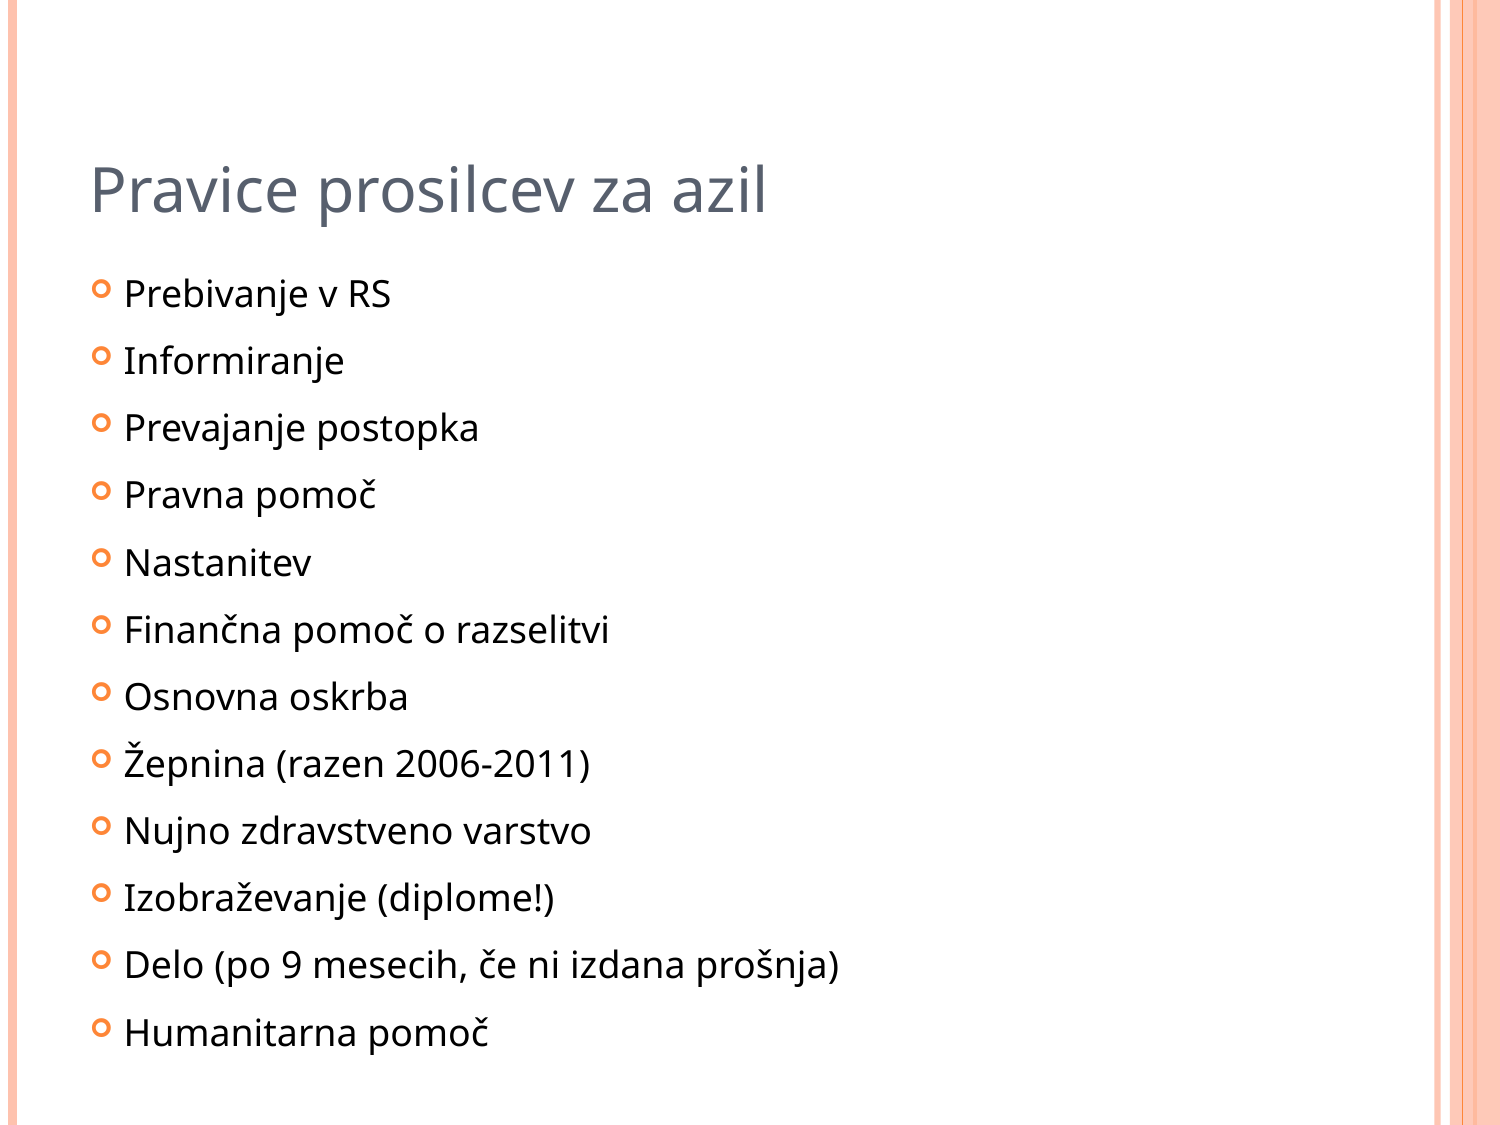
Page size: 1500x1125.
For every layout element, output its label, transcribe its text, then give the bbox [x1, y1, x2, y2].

list Prebivanje v RS Informiranje Prevajanje postopka Pravna pomoč Nastanitev Finančna pomoč o razselitvi Osnovna oskrba Žepnina (razen 2006-2011) Nujno zdravstveno varstvo Izobraževanje (diplome!) Delo (po 9 mesecih, če ni izdana prošnja) Humanitarna pomoč [75, 262, 1300, 1062]
title Pravice prosilcev za azil [75, 45, 1300, 233]
